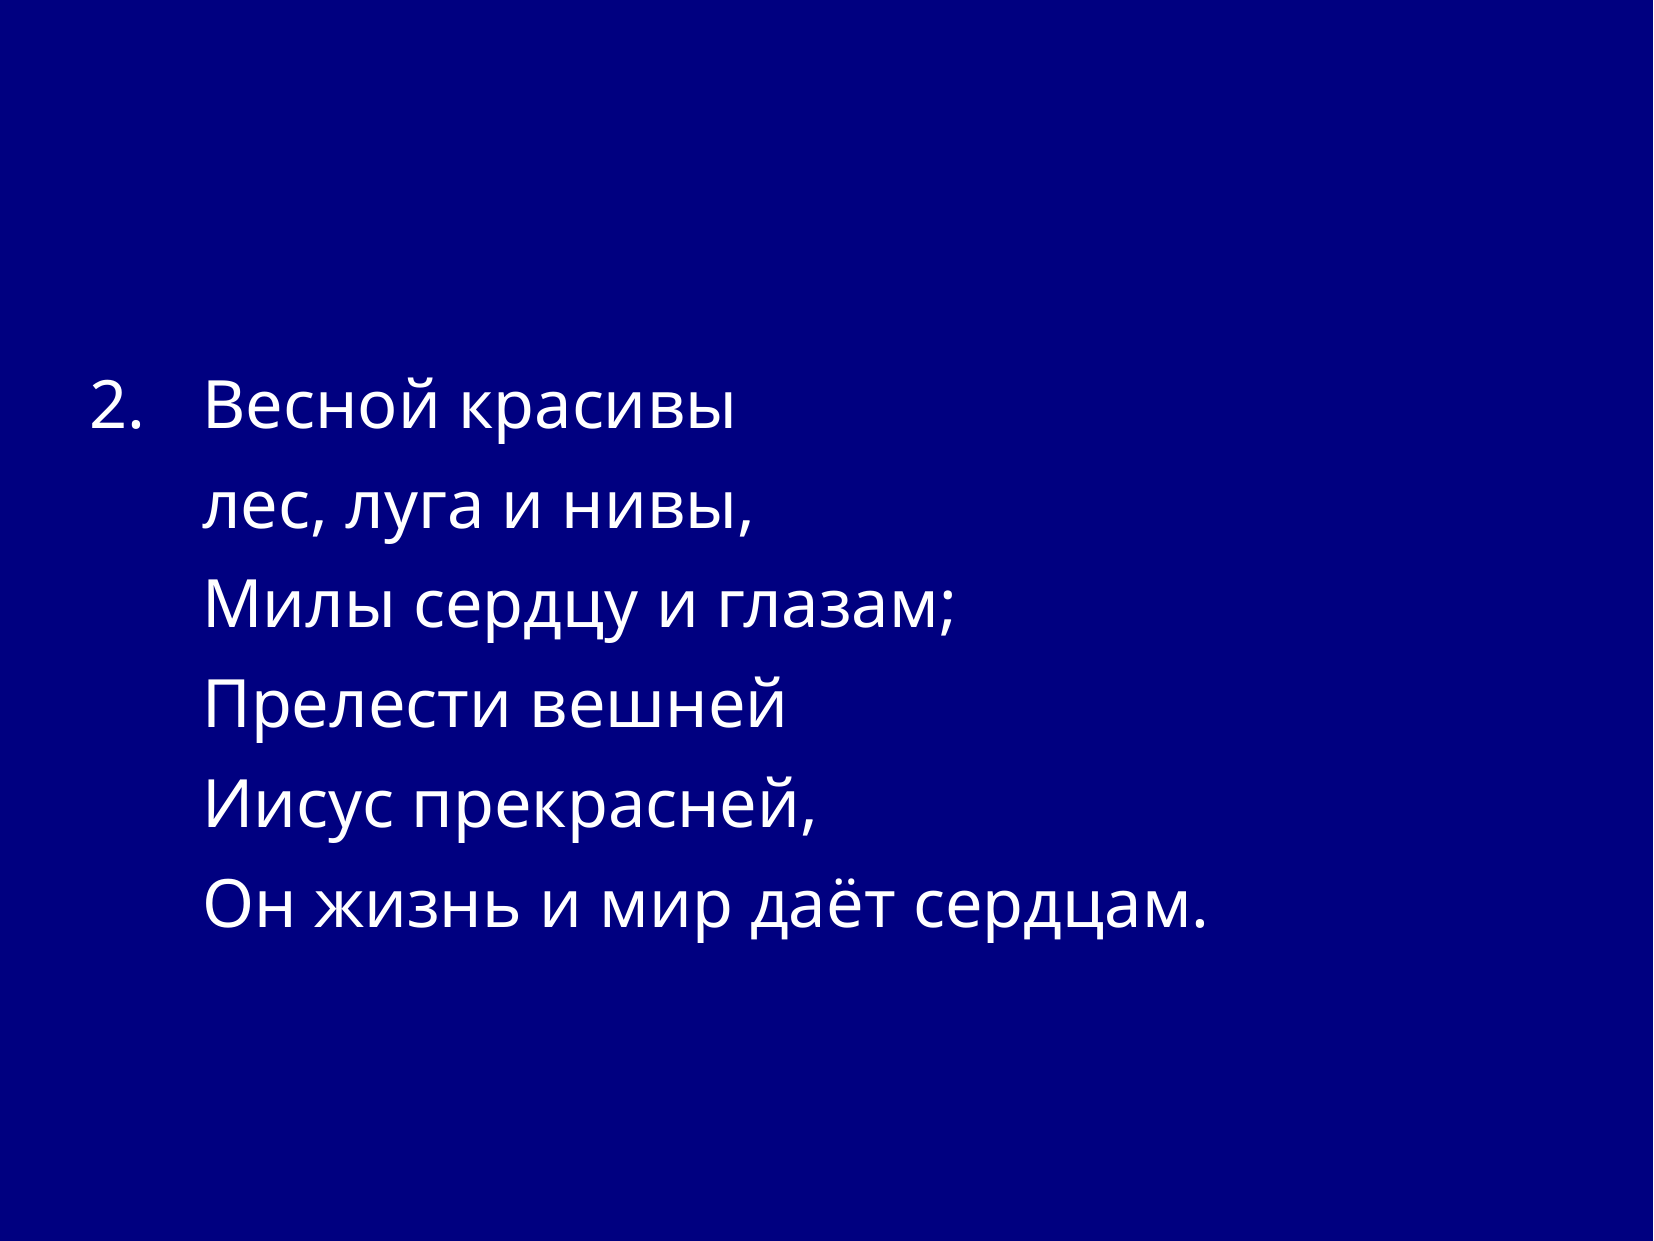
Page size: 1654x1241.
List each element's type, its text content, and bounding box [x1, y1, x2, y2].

text_box 2. Весной красивы лес, луга и нивы, Милы сердцу и глазам; Прелести вешней Иисус прекрасней, Он жизнь и мир даёт сердцам. [75, 150, 1576, 1163]
